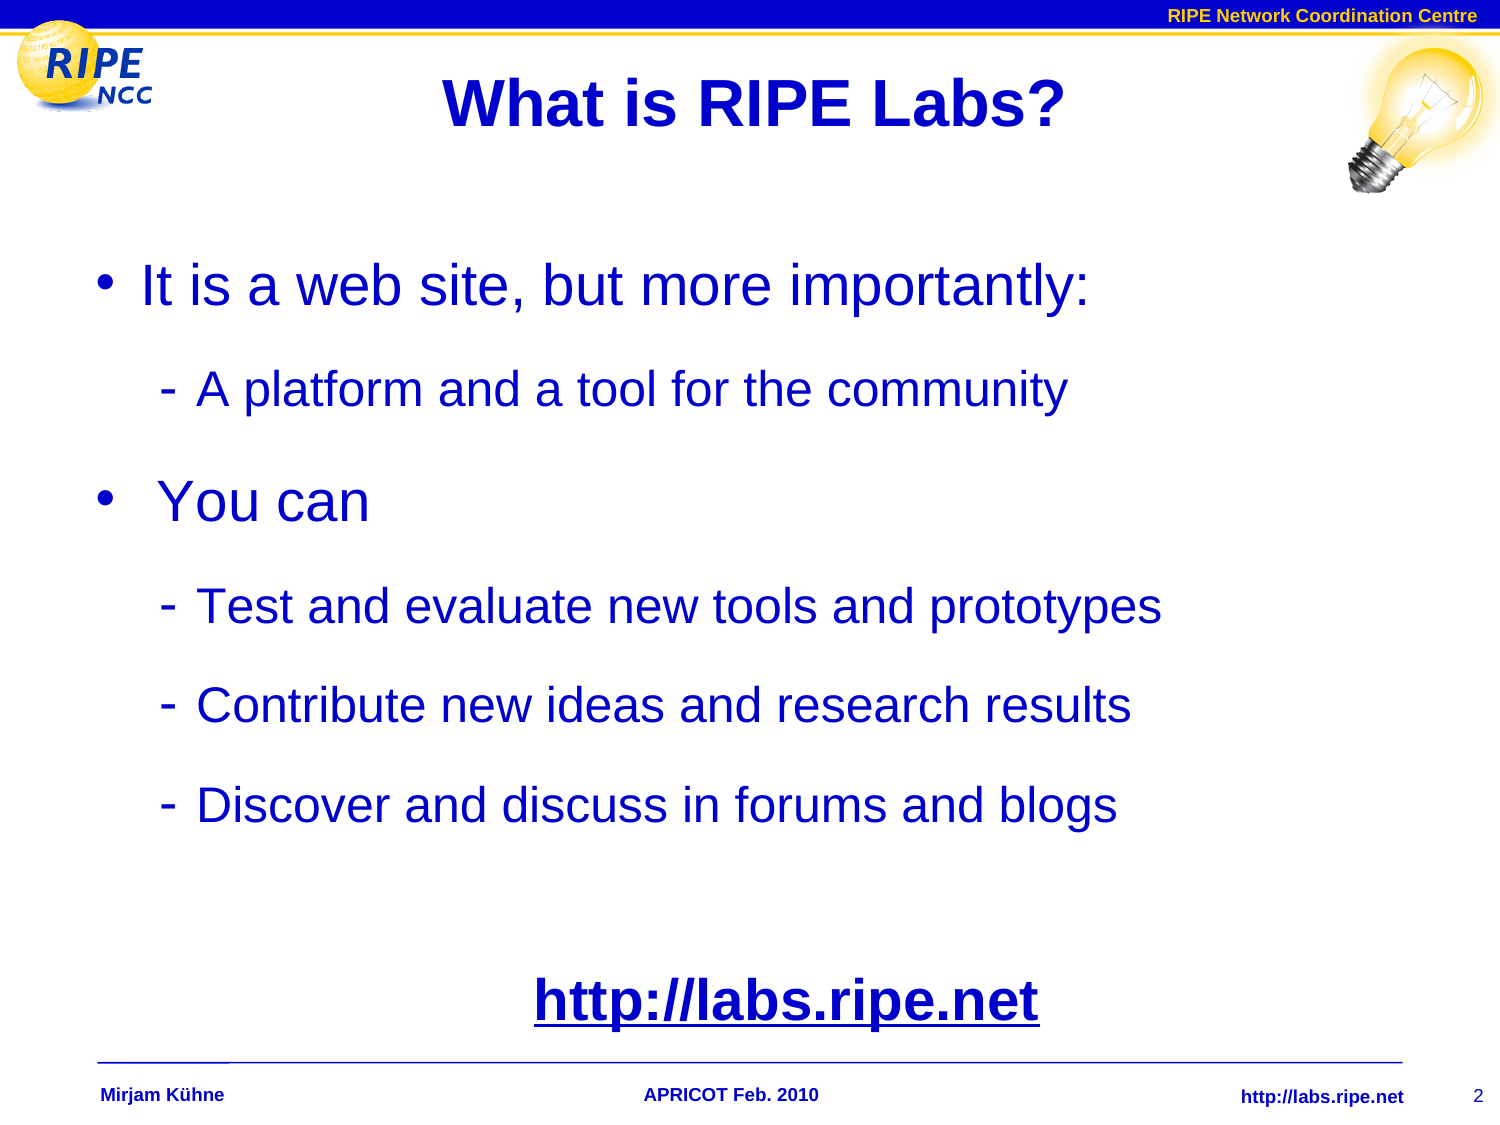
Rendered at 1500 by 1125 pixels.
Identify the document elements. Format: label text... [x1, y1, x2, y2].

title What is RIPE Labs? [196, 52, 1315, 172]
picture [17, 18, 152, 112]
text_box <number> [1463, 1075, 1499, 1114]
picture [1290, 0, 1500, 218]
list It is a web site, but more importantly: A platform and a tool for the community You can Test and evaluate new tools and prototypes Contribute new ideas and research results Discover and discuss in forums and blogs http://labs.ripe.net [64, 218, 1463, 1125]
